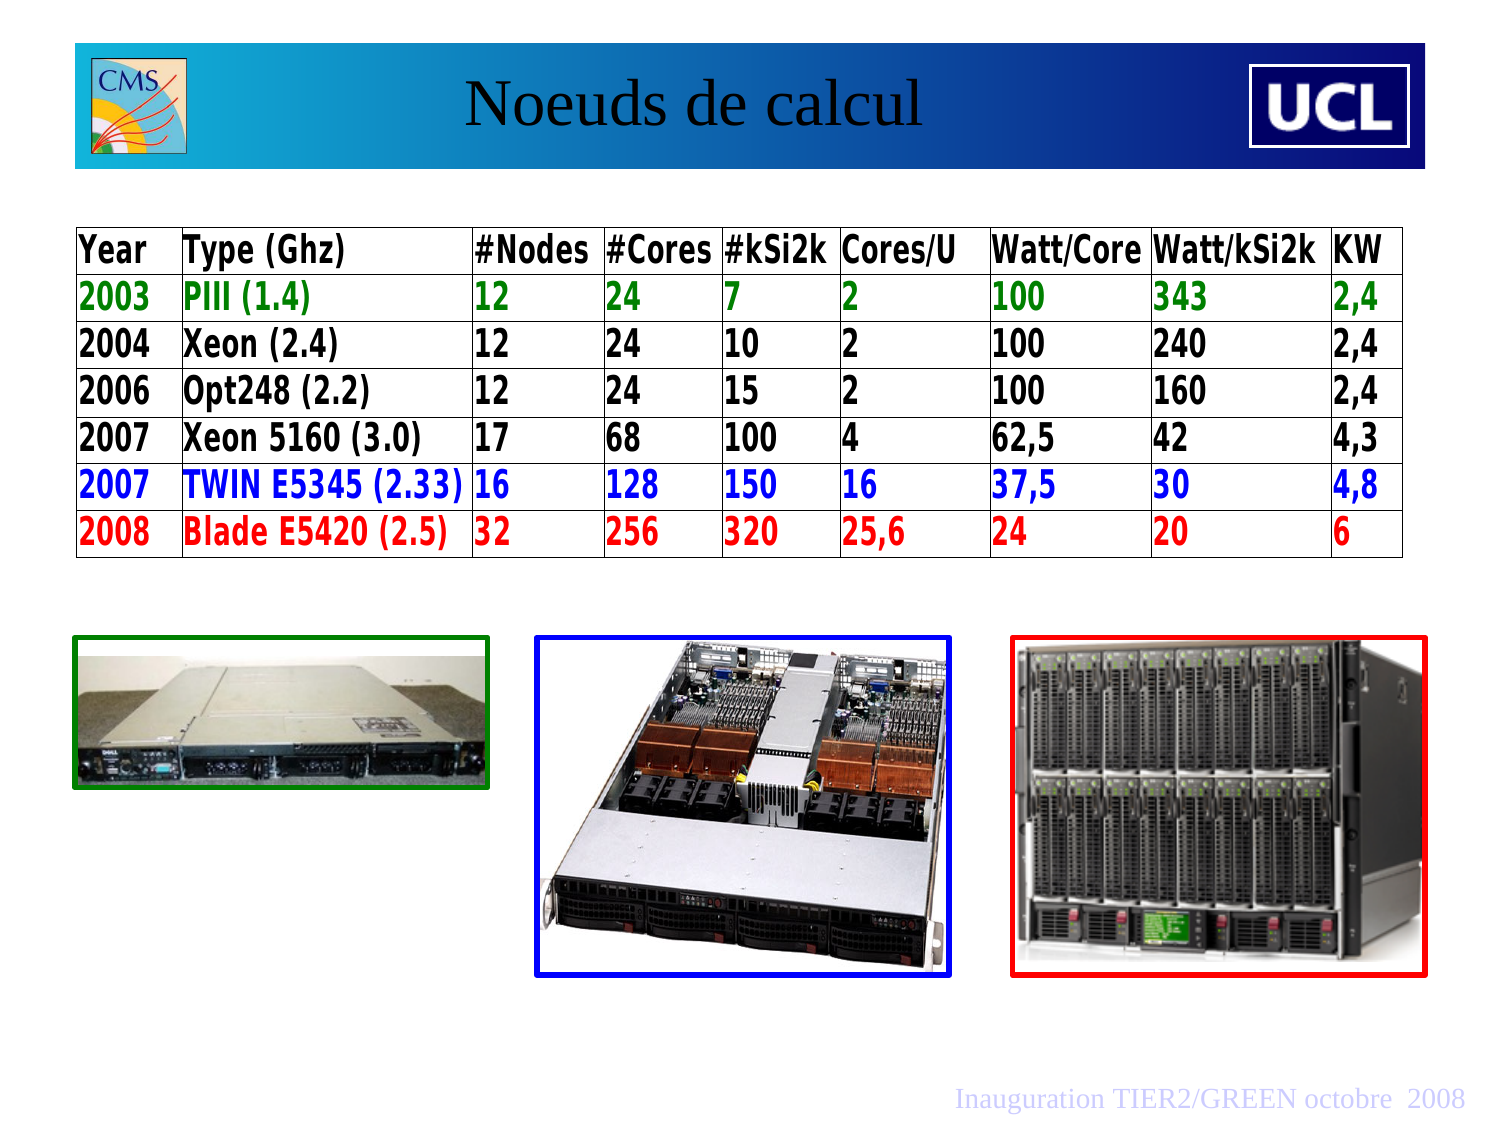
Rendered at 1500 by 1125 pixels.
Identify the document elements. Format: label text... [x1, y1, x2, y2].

picture [1015, 640, 1422, 962]
picture [78, 656, 485, 785]
picture [1252, 67, 1405, 145]
text_box Noeuds de calcul [449, 58, 997, 150]
picture [92, 59, 186, 153]
chart [74, 225, 1404, 560]
text_box Inauguration TIER2/GREEN octobre 2008 [940, 1074, 1482, 1123]
picture [540, 640, 946, 972]
